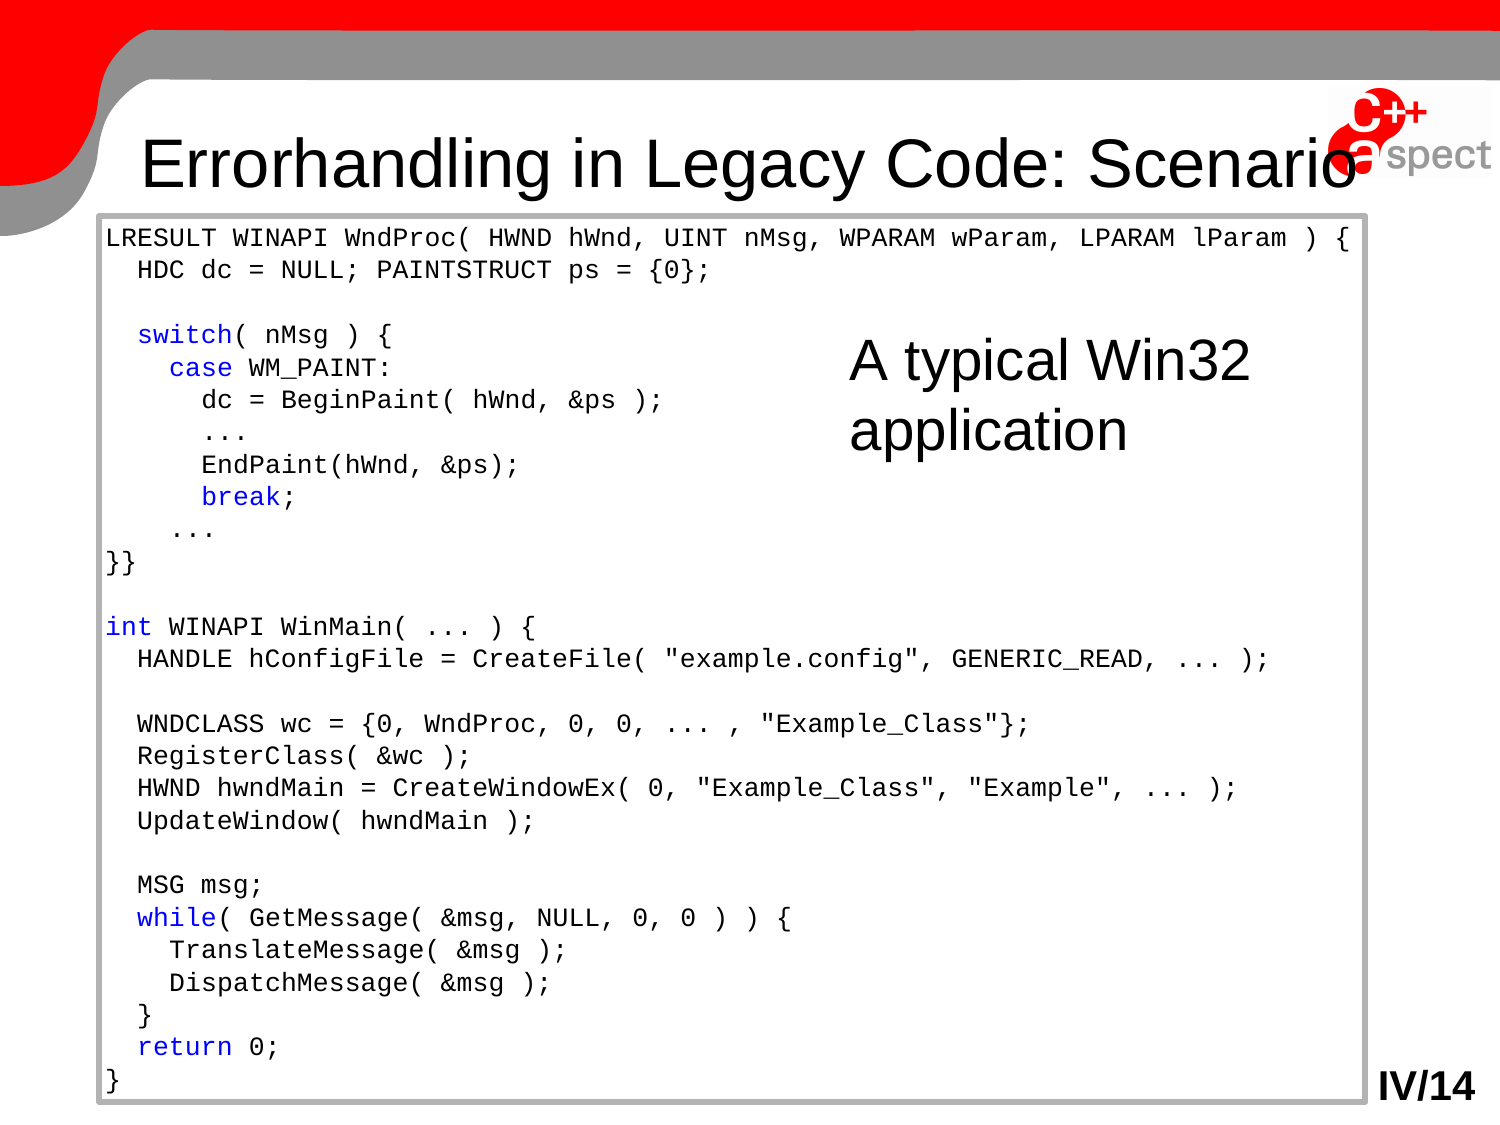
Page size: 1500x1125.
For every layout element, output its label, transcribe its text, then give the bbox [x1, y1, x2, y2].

text_box LRESULT WINAPI WndProc( HWND hWnd, UINT nMsg, WPARAM wParam, LPARAM lParam ) { HDC dc = NULL; PAINTSTRUCT ps = {0}; switch( nMsg ) { case WM_PAINT: dc = BeginPaint( hWnd, &ps ); ... EndPaint(hWnd, &ps); break; ... }} int WINAPI WinMain( ... ) { HANDLE hConfigFile = CreateFile( "example.config", GENERIC_READ, ... ); WNDCLASS wc = {0, WndProc, 0, 0, ... , "Example_Class"}; RegisterClass( &wc ); HWND hwndMain = CreateWindowEx( 0, "Example_Class", "Example", ... ); UpdateWindow( hwndMain ); MSG msg; while( GetMessage( &msg, NULL, 0, 0 ) ) { TranslateMessage( &msg ); DispatchMessage( &msg ); } return 0; } [99, 216, 1366, 1102]
text_box A typical Win32 application [849, 322, 1249, 458]
text_box [0, 1024, 1151, 1125]
title Errorhandling in Legacy Code: Scenario [112, 98, 1388, 223]
